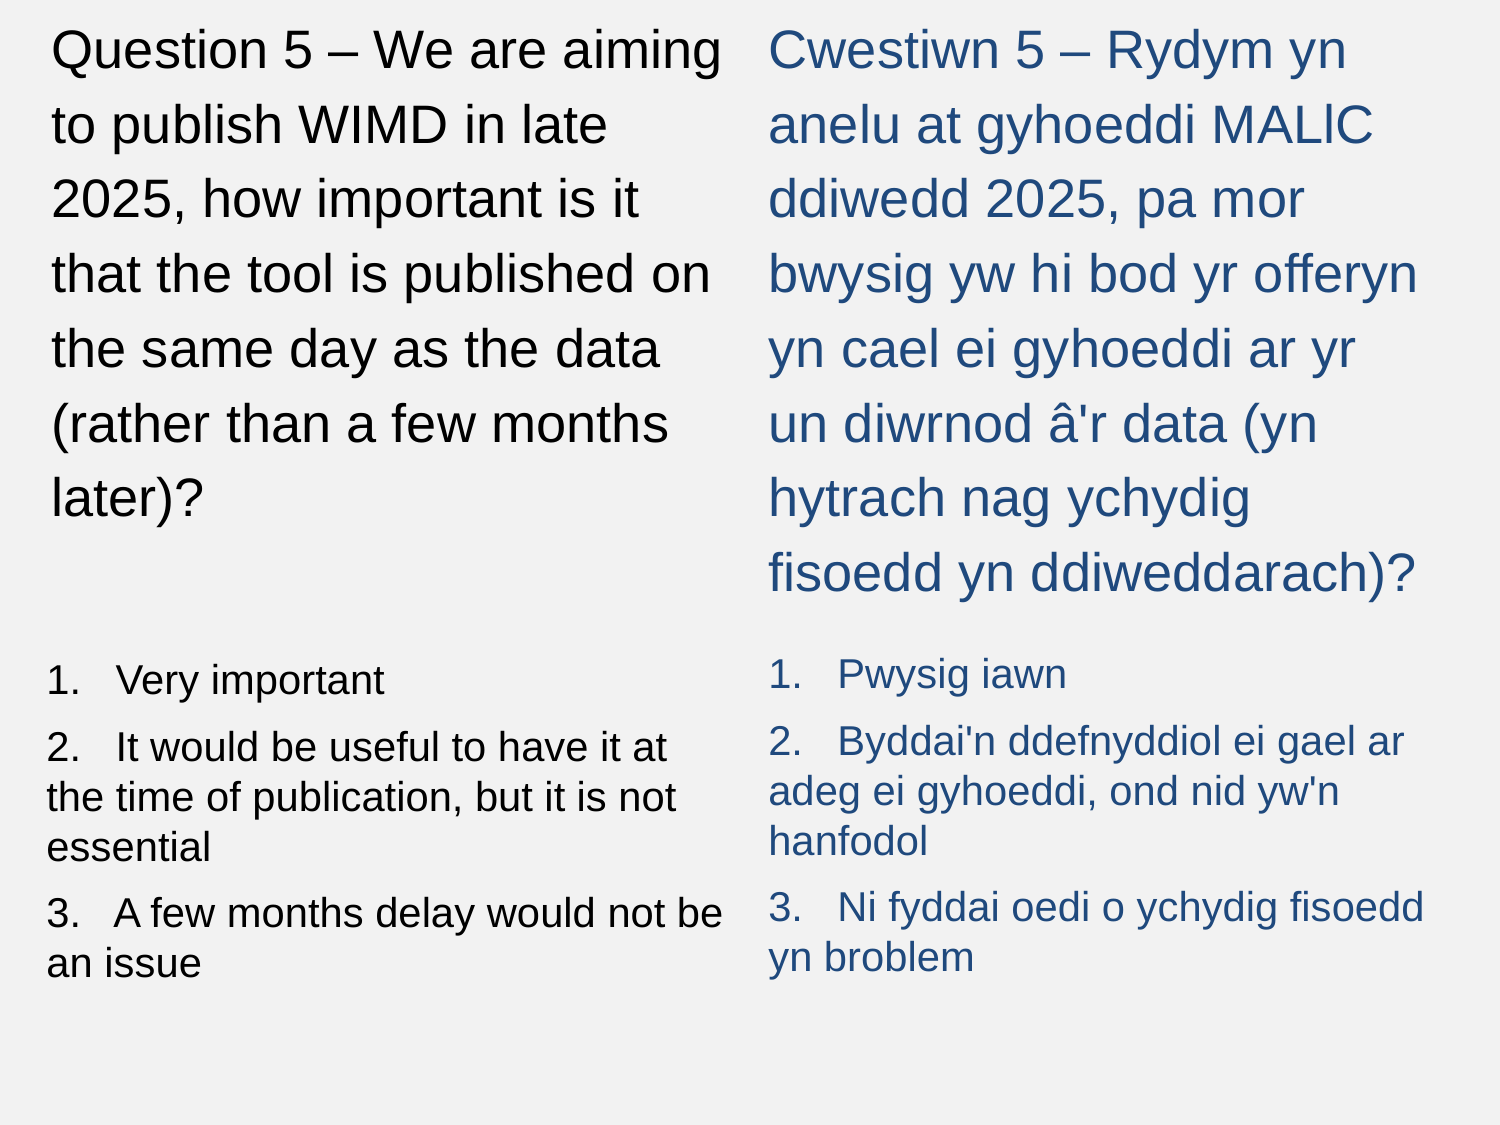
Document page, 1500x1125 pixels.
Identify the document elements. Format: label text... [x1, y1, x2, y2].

text_box 1. Very important 2. It would be useful to have it at the time of publication, but it is not essential 3. A few months delay would not be an issue [31, 645, 741, 997]
text_box 1. Pwysig iawn 2. Byddai'n ddefnyddiol ei gael ar adeg ei gyhoeddi, ond nid yw'n hanfodol 3. Ni fyddai oedi o ychydig fisoedd yn broblem [753, 639, 1463, 1059]
text_box Question 5 – We are aiming to publish WIMD in late 2025, how important is it that the tool is published on the same day as the data (rather than a few months later)? [31, 0, 744, 535]
text_box Cwestiwn 5 – Rydym yn anelu at gyhoeddi MALlC ddiwedd 2025, pa mor bwysig yw hi bod yr offeryn yn cael ei gyhoeddi ar yr un diwrnod â'r data (yn hytrach nag ychydig fisoedd yn ddiweddarach)? [753, 0, 1435, 685]
